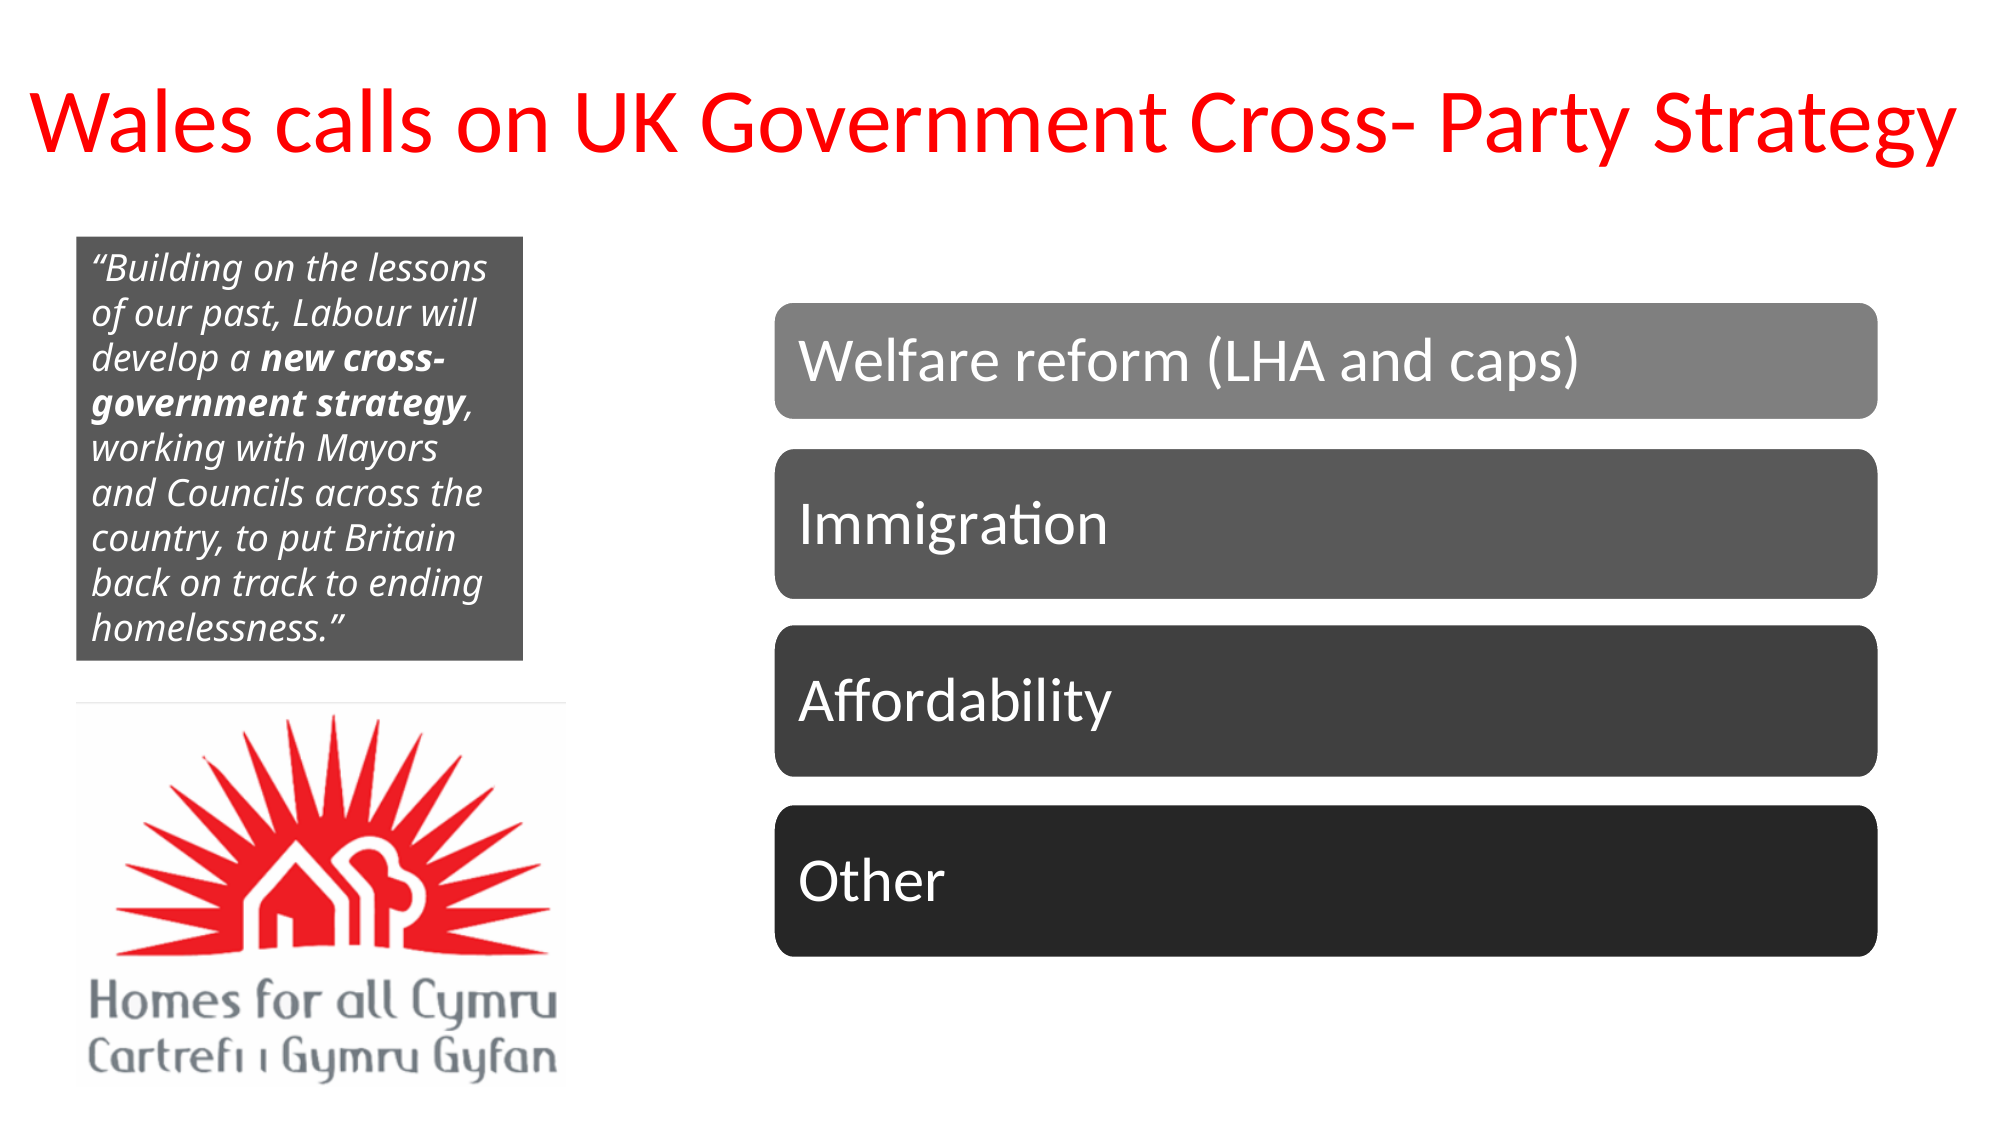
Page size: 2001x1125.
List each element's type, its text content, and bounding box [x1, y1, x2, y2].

text_box “Building on the lessons of our past, Labour will develop a new cross-government strategy, working with Mayors and Councils across the country, to put Britain back on track to ending homelessness.” [76, 236, 523, 661]
picture [76, 701, 566, 1087]
text_box Other [773, 804, 1879, 958]
text_box Immigration [773, 448, 1879, 601]
title Wales calls on UK Government Cross- Party Strategy [14, 19, 1986, 237]
text_box Affordability [773, 624, 1879, 778]
text_box Welfare reform (LHA and caps) [773, 301, 1879, 420]
